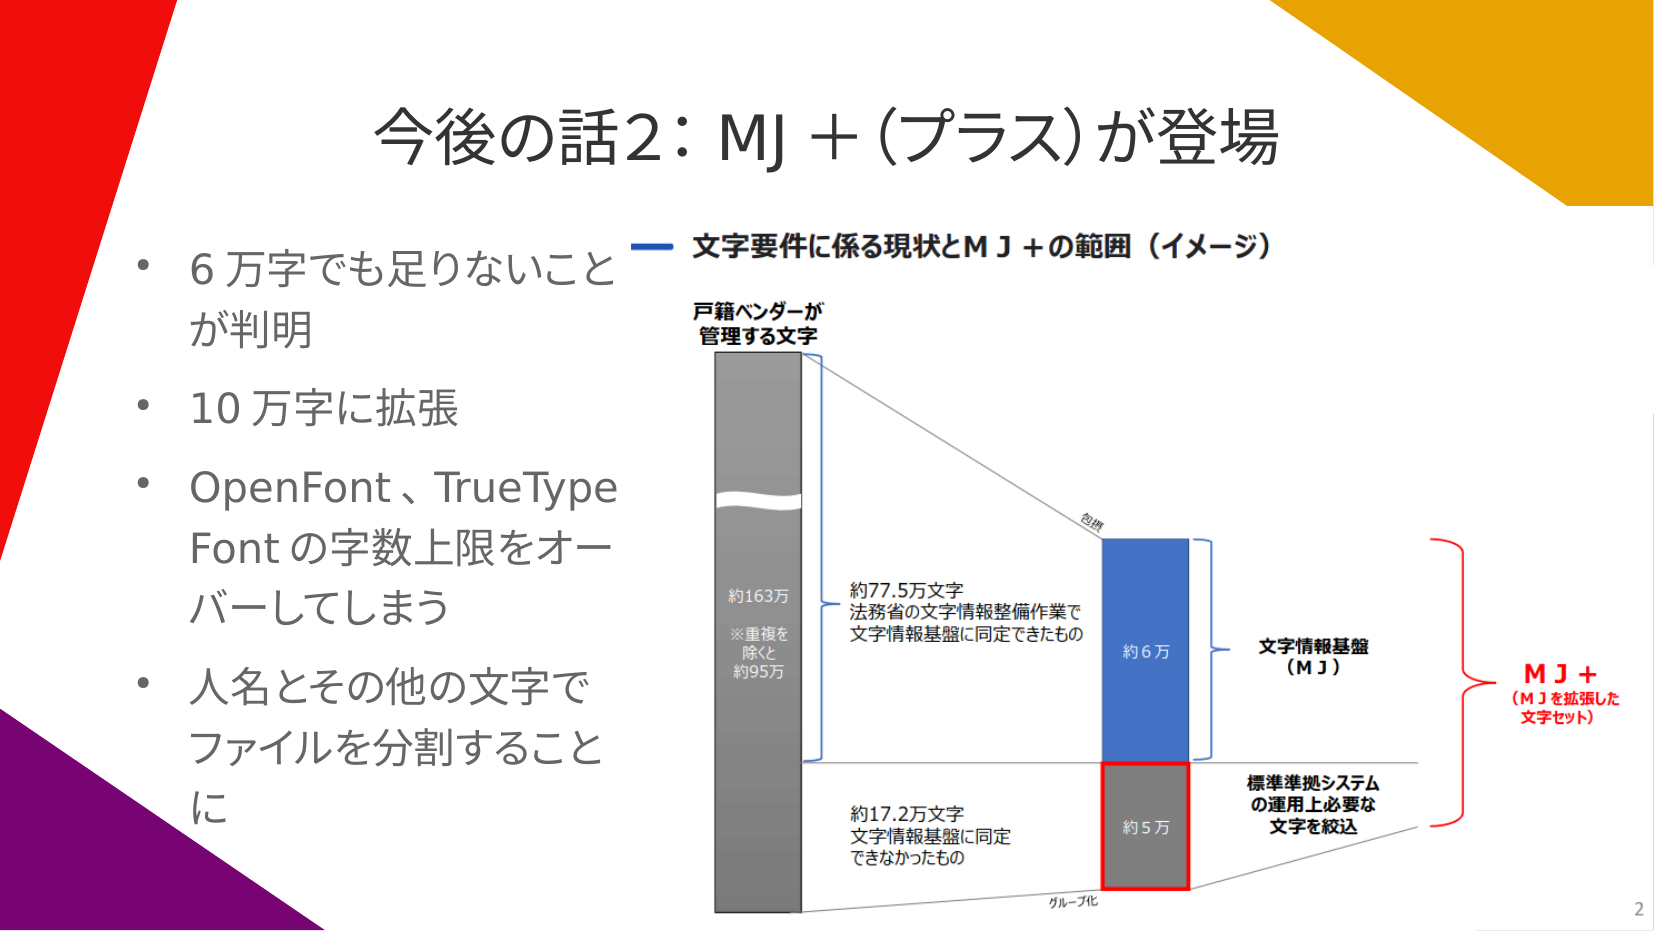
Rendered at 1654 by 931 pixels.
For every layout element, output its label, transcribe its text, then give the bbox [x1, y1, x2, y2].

title 今後の話２：MJ＋（プラス）が登場 [118, 59, 1536, 207]
list 6万字でも足りないことが判明 10万字に拡張 OpenFont、TrueTypeFontの字数上限をオーバーしてしまう 人名とその他の文字でファイルを分割することに [118, 236, 631, 886]
picture [631, 206, 1654, 930]
